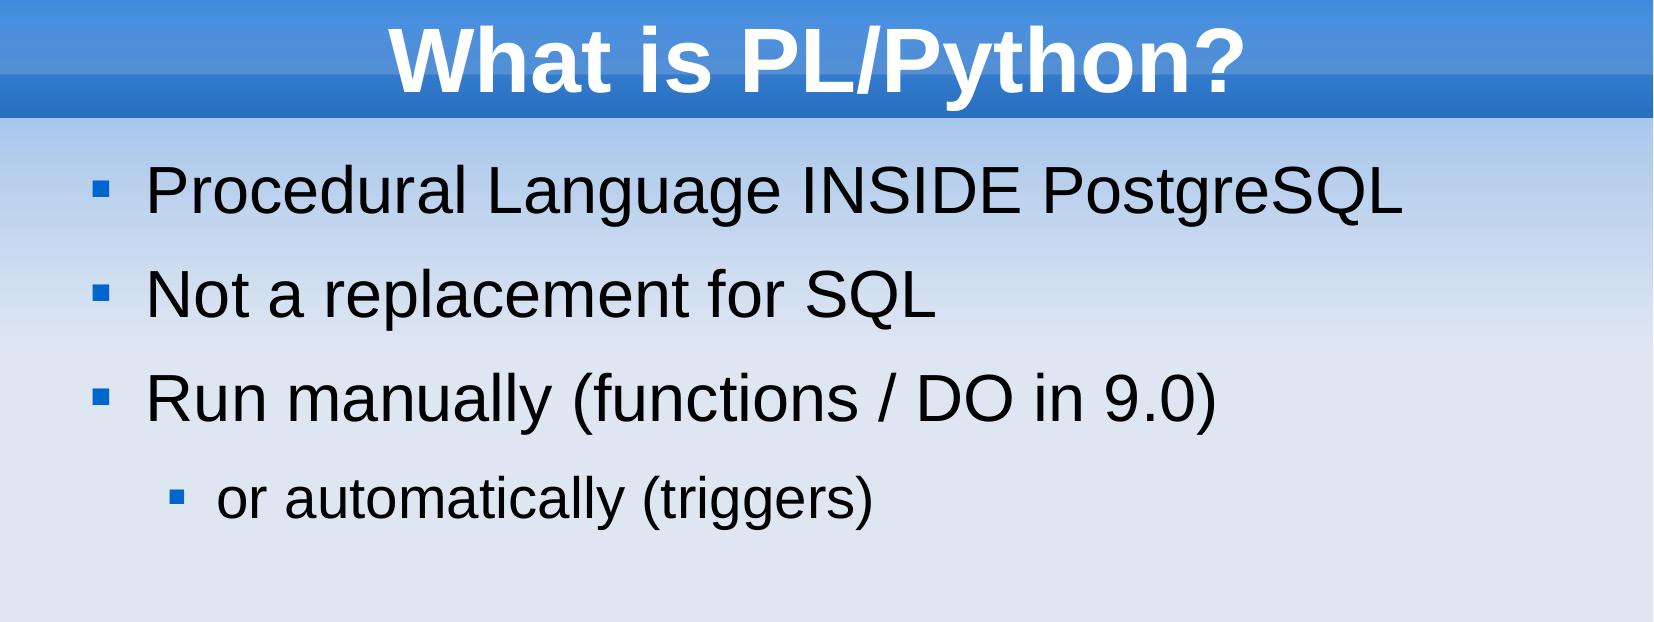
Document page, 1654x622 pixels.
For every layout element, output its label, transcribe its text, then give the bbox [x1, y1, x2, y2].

picture [0, 0, 1654, 622]
list Procedural Language INSIDE PostgreSQL Not a replacement for SQL Run manually (functions / DO in 9.0) or automatically (triggers) [75, 152, 1563, 563]
title What is PL/Python? [75, 1, 1563, 120]
